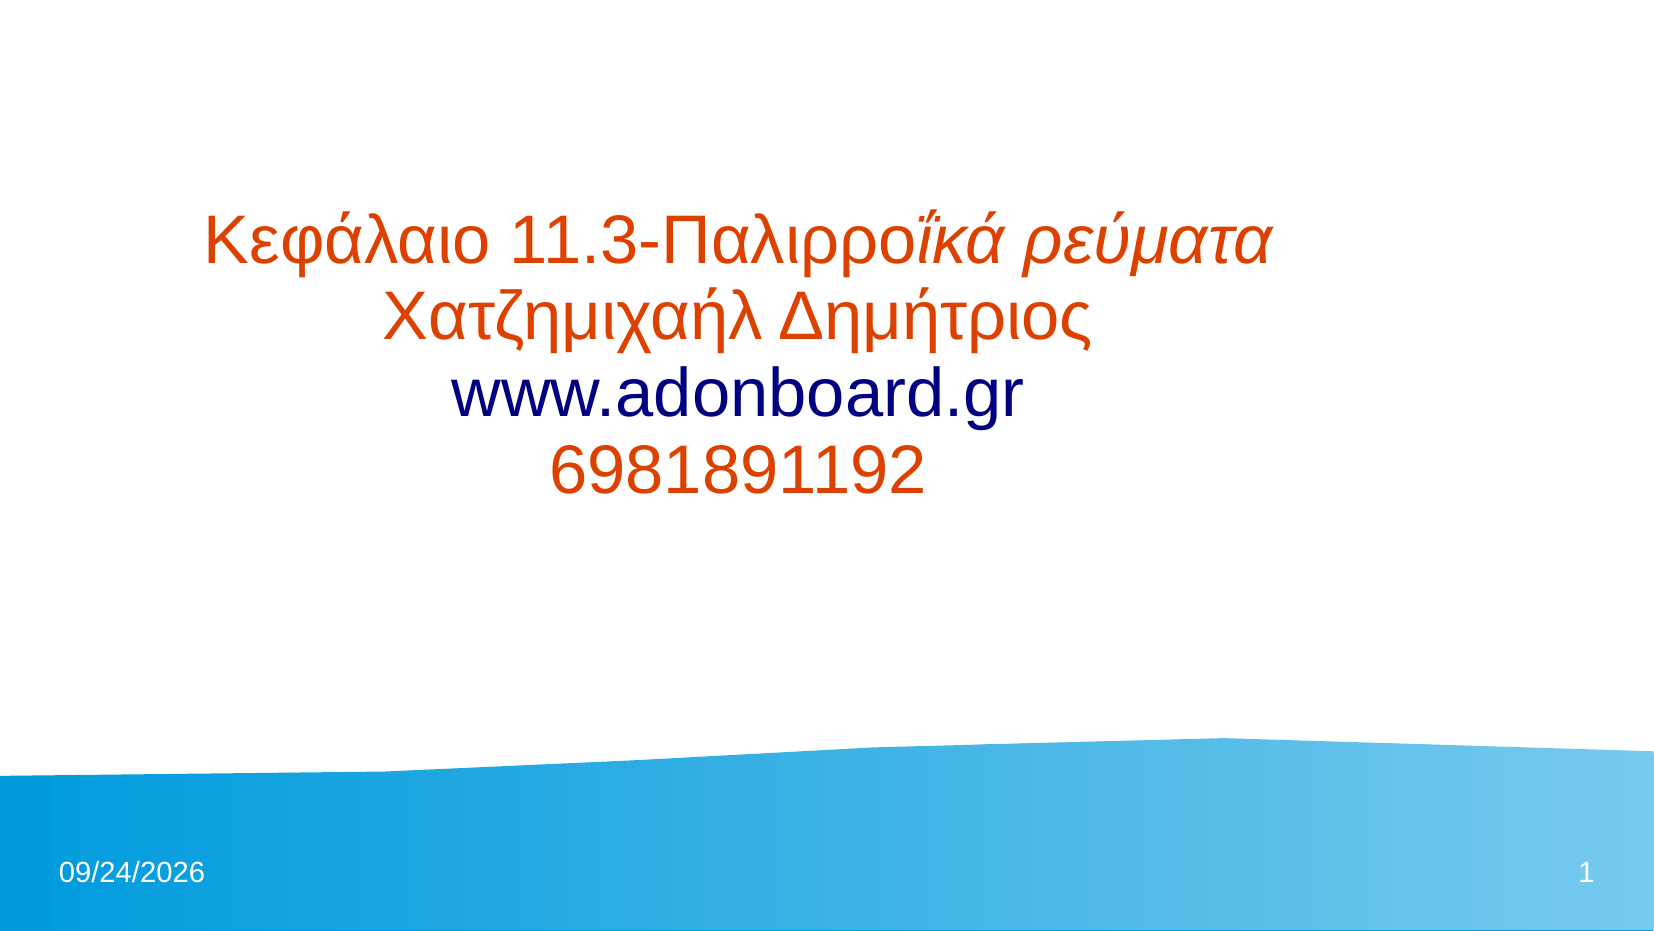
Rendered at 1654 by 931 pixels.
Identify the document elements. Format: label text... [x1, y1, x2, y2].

title Κεφάλαιο 11.3-Παλιρροΐκά ρεύματα Χατζημιχαήλ Δημήτριος www.adonboard.gr 6981891192 [0, 200, 1477, 508]
